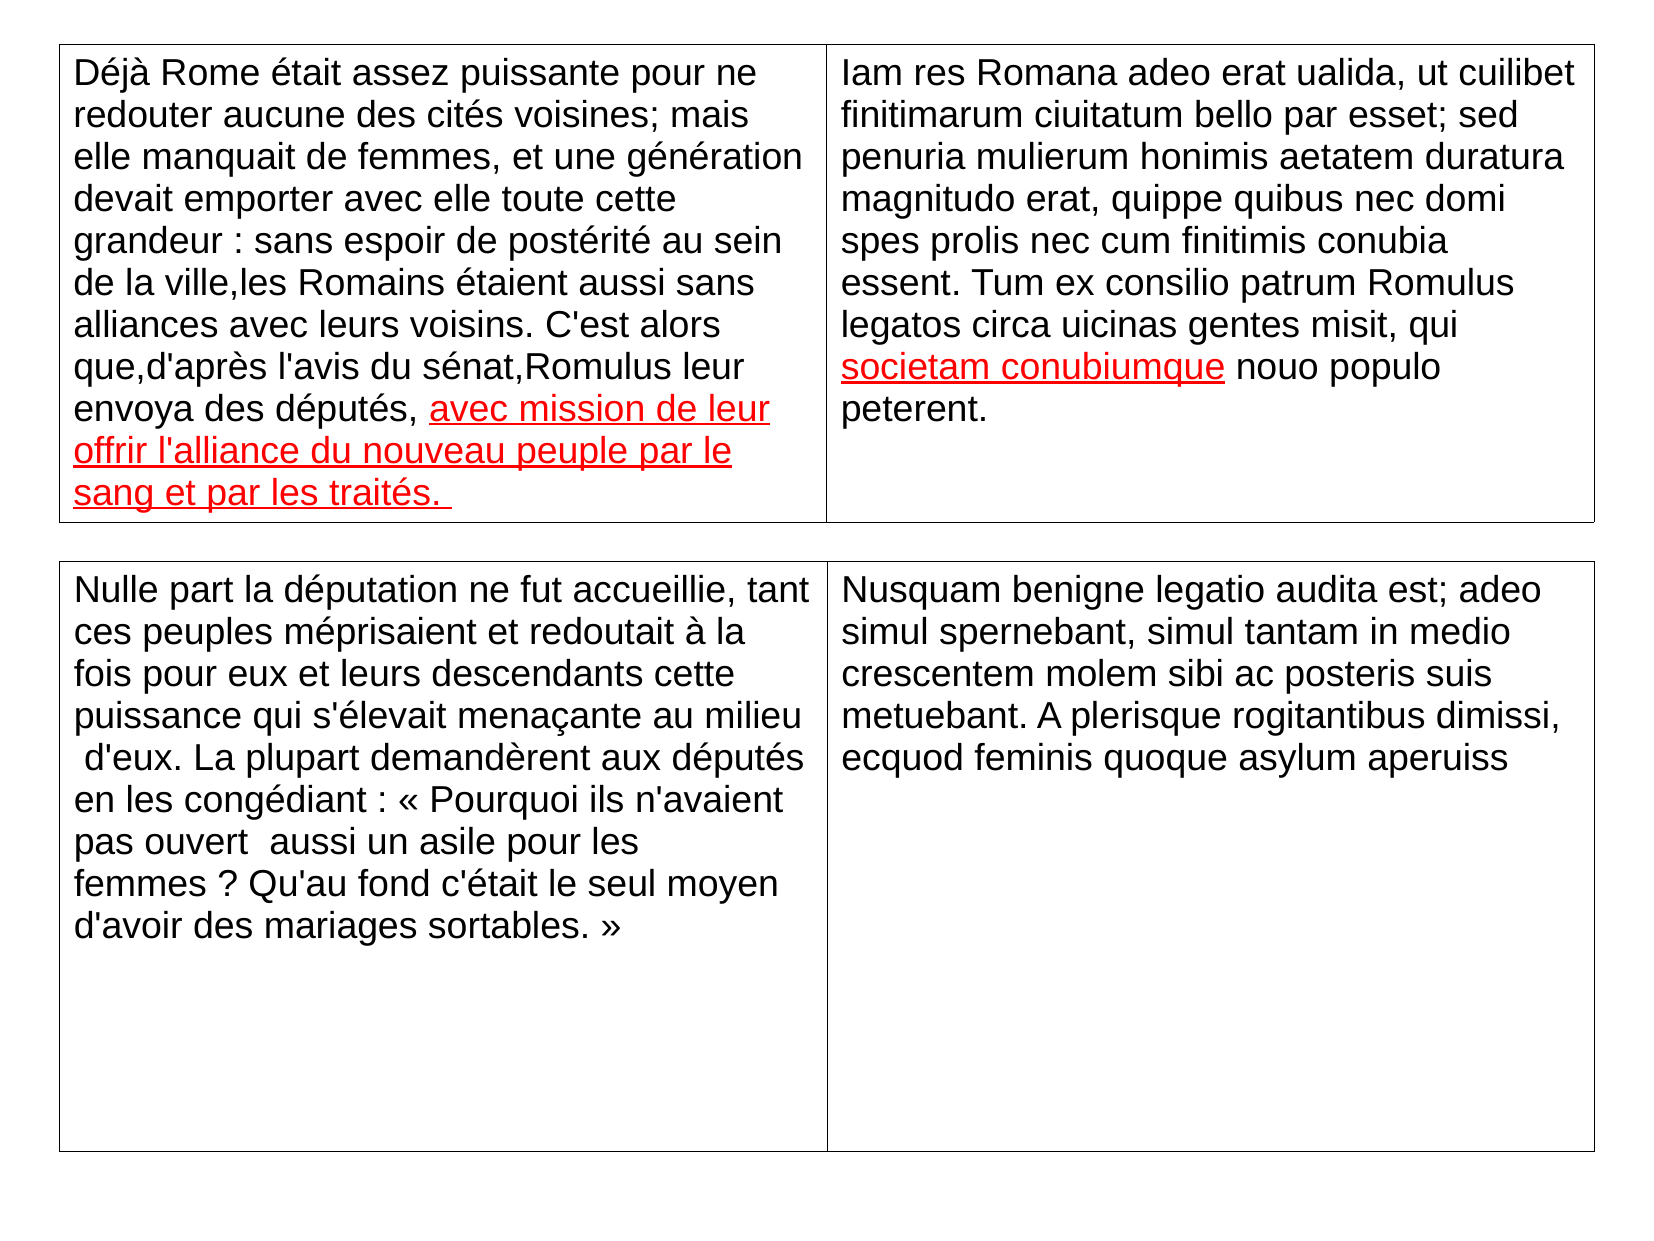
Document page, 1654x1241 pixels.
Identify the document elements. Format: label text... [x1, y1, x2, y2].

table_header Nusquam benigne legatio audita est; adeo simul spernebant, simul tantam in medio crescentem molem sibi ac posteris suis metuebant. A plerisque rogitantibus dimissi, ecquod feminis quoque asylum aperuiss [828, 562, 1594, 1151]
table_header Nulle part la députation ne fut accueillie, tant ces peuples méprisaient et redoutait à la fois pour eux et leurs descendants cette puissance qui s'élevait menaçante au milieu d'eux. La plupart demandèrent aux députés en les congédiant : « Pourquoi ils n'avaient pas ouvert aussi un asile pour les femmes ? Qu'au fond c'était le seul moyen d'avoir des mariages sortables. » [60, 562, 827, 1151]
table_header Iam res Romana adeo erat ualida, ut cuilibet finitimarum ciuitatum bello par esset; sed penuria mulierum honimis aetatem duratura magnitudo erat, quippe quibus nec domi spes prolis nec cum finitimis conubia essent. Tum ex consilio patrum Romulus legatos circa uicinas gentes misit, qui societam conubiumque nouo populo peterent. [827, 45, 1594, 522]
table_header Déjà Rome était assez puissante pour ne redouter aucune des cités voisines; mais elle manquait de femmes, et une génération devait emporter avec elle toute cette grandeur : sans espoir de postérité au sein de la ville,les Romains étaient aussi sans alliances avec leurs voisins. C'est alors que,d'après l'avis du sénat,Romulus leur envoya des députés, avec mission de leur offrir l'alliance du nouveau peuple par le sang et par les traités. [60, 45, 826, 522]
